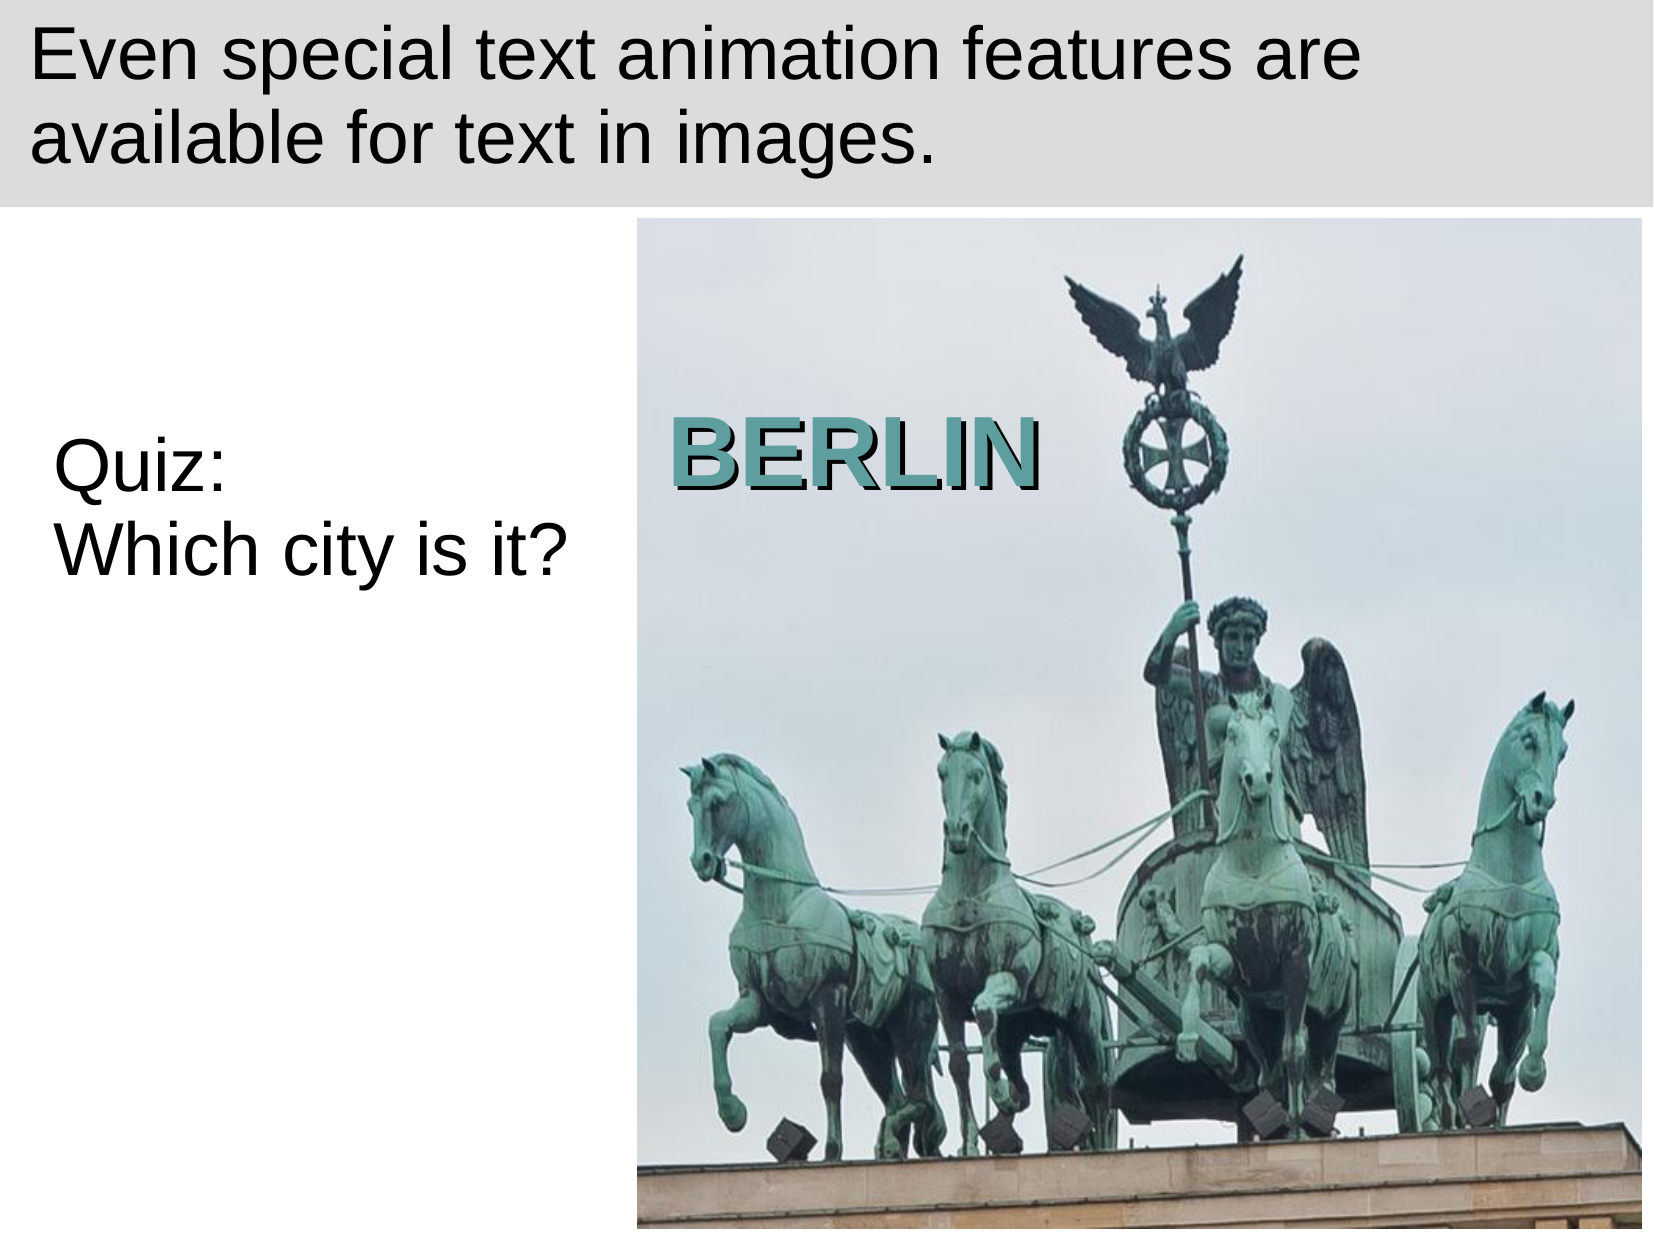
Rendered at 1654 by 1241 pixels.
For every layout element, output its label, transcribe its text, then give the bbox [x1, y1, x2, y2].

picture [637, 218, 1642, 1229]
text_box Quiz: Which city is it? [23, 411, 591, 592]
title Even special text animation features are available for text in images. [0, 0, 1654, 208]
